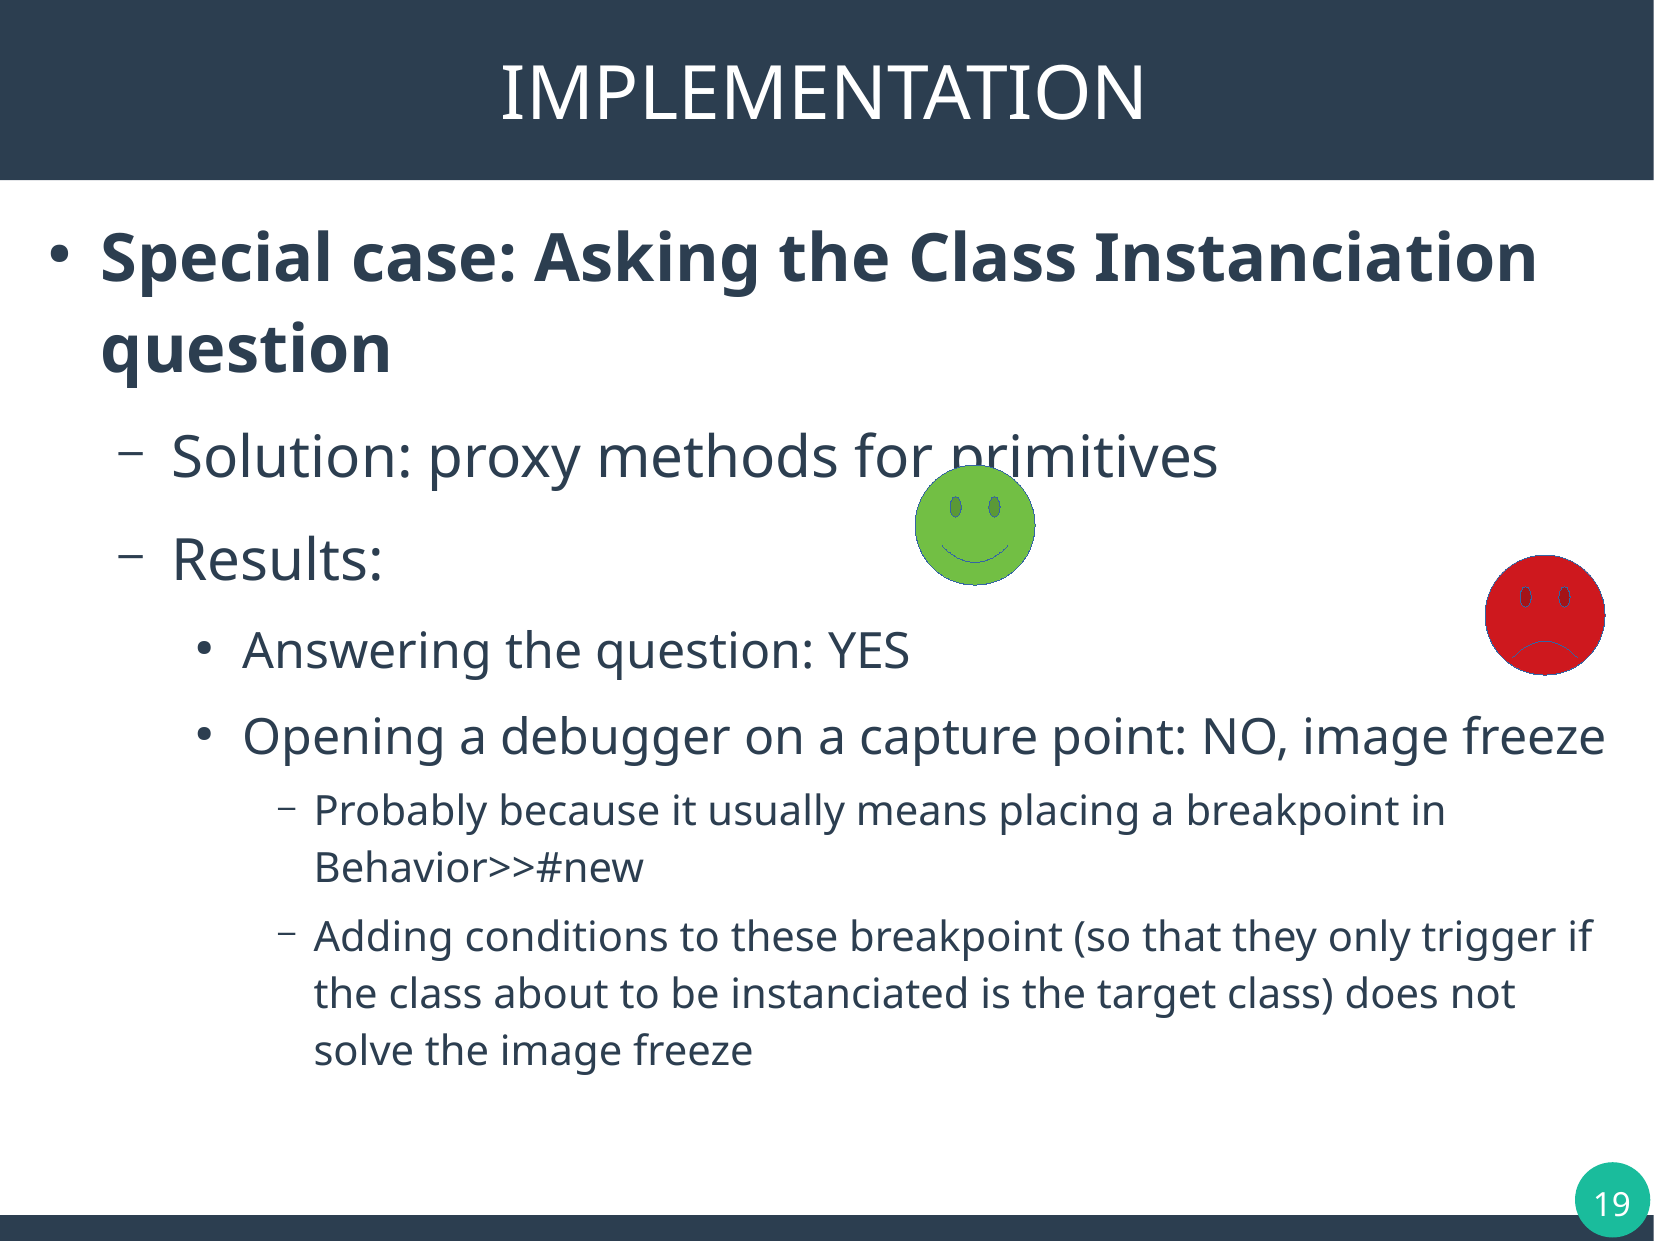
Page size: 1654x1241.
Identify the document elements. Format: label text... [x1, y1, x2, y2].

text_box [915, 465, 1036, 586]
list Special case: Asking the Class Instanciation question Solution: proxy methods for primitives Results: Answering the question: YES Opening a debugger on a capture point: NO, image freeze Probably because it usually means placing a breakpoint in Behavior>>#new Adding conditions to these breakpoint (so that they only trigger if the class about to be instanciated is the target class) does not solve the image freeze [30, 210, 1621, 1156]
text_box [1485, 555, 1606, 676]
title Implementation [45, 30, 1606, 151]
